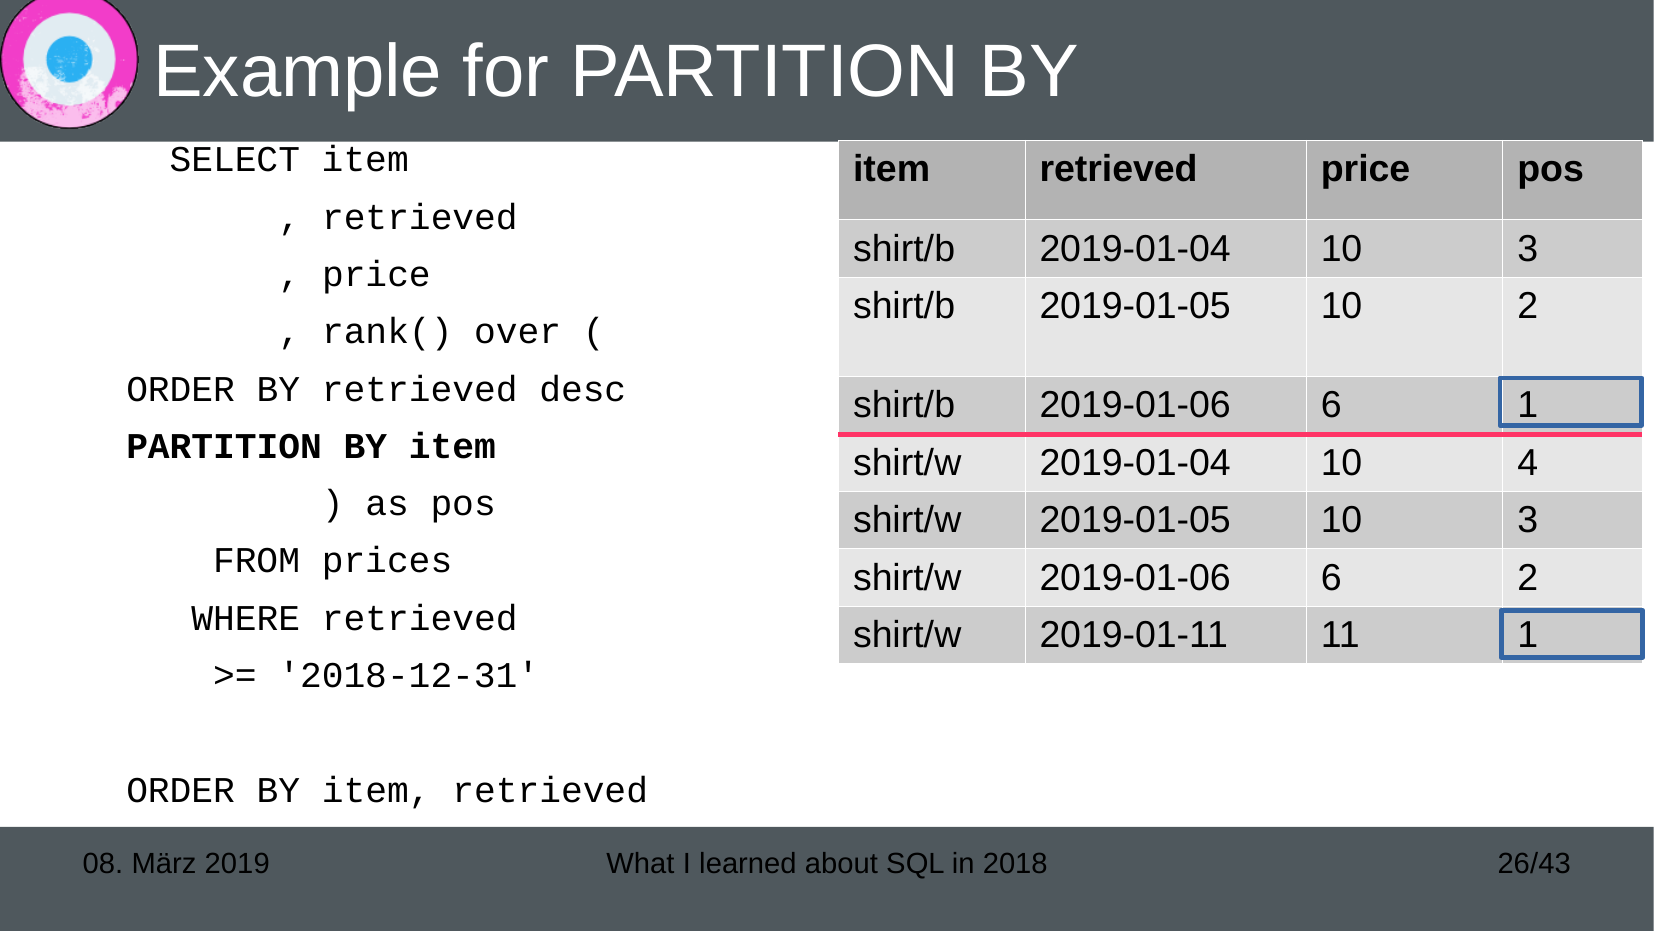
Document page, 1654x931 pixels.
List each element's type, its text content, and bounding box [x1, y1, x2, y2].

table_cell 10 [1307, 220, 1502, 277]
table_cell 2019-01-05 [1026, 492, 1306, 548]
table_cell shirt/w [839, 549, 1025, 606]
table_cell 2 [1503, 278, 1642, 376]
table_header item [839, 141, 1025, 219]
table_cell shirt/b [839, 278, 1025, 376]
table_cell 4 [1503, 437, 1642, 491]
table_cell shirt/w [839, 607, 1025, 663]
table_cell shirt/w [839, 437, 1025, 491]
table_cell 1 [1504, 613, 1640, 655]
table_cell 3 [1503, 492, 1642, 548]
table_cell 2019-01-05 [1026, 278, 1306, 376]
table_cell 2019-01-06 [1026, 549, 1306, 606]
table_cell 10 [1307, 437, 1502, 491]
table_header price [1307, 141, 1502, 219]
picture [0, 0, 228, 148]
table_cell 11 [1307, 607, 1502, 663]
table_cell 10 [1307, 278, 1502, 376]
table_cell 10 [1307, 492, 1502, 548]
table_cell shirt/w [839, 492, 1025, 548]
title Example for PARTITION BY [153, 5, 1654, 136]
table_cell 2019-01-11 [1026, 607, 1306, 663]
table_cell 2019-01-04 [1026, 220, 1306, 277]
table_cell 2019-01-06 [1026, 377, 1306, 432]
table_cell 6 [1307, 377, 1502, 432]
table_header pos [1503, 141, 1642, 219]
table_cell shirt/b [839, 220, 1025, 277]
table_header retrieved [1026, 141, 1306, 219]
table_cell 2 [1503, 549, 1642, 606]
table_cell 1 [1503, 428, 1642, 432]
table_cell shirt/b [839, 377, 1025, 432]
table_cell 3 [1503, 220, 1642, 277]
list SELECT item , retrieved , price , rank() over ( ORDER BY retrieved desc PARTITION BY item ) as pos FROM prices WHERE retrieved >= '2018-12-31' ORDER BY item, retrieved [82, 141, 809, 815]
table_cell 6 [1307, 549, 1502, 606]
table_cell 2019-01-04 [1026, 437, 1306, 491]
table_cell 1 [1503, 380, 1639, 423]
